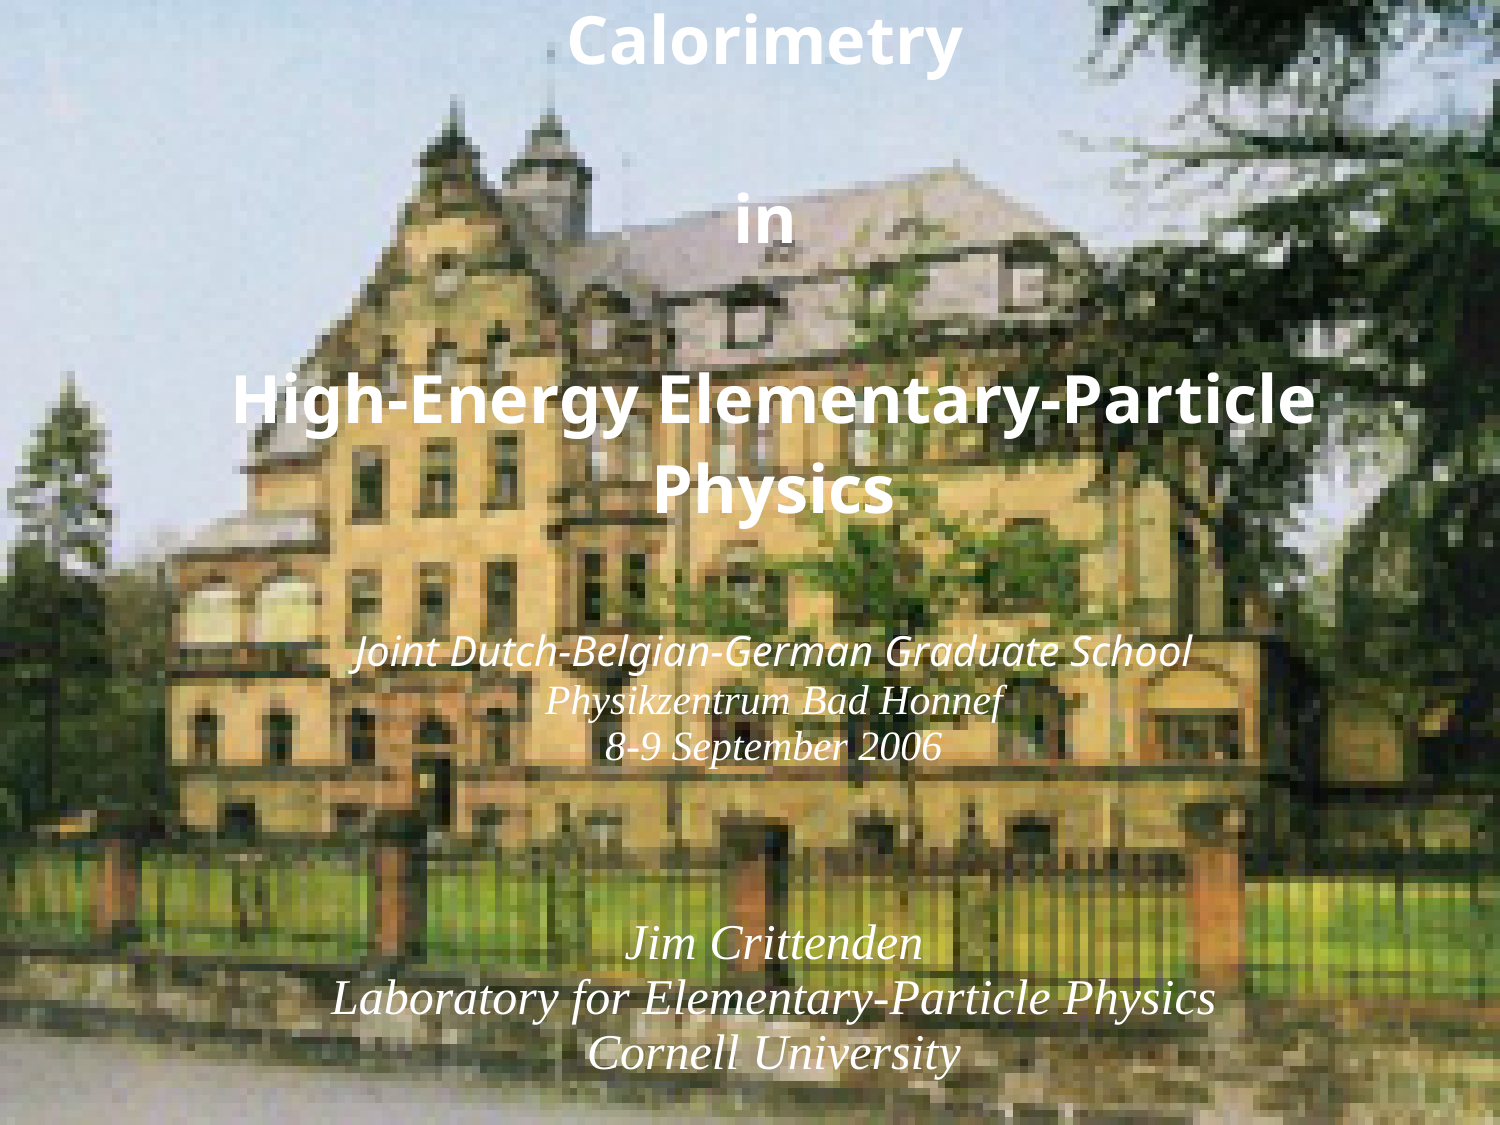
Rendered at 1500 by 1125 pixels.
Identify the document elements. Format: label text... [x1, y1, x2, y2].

title Calorimetry in High-Energy Elementary-Particle Physics Joint Dutch-Belgian-German Graduate School Physikzentrum Bad Honnef 8-9 September 2006 Jim Crittenden Laboratory for Elementary-Particle Physics Cornell University [136, 17, 1412, 1057]
picture [0, 0, 1500, 1125]
